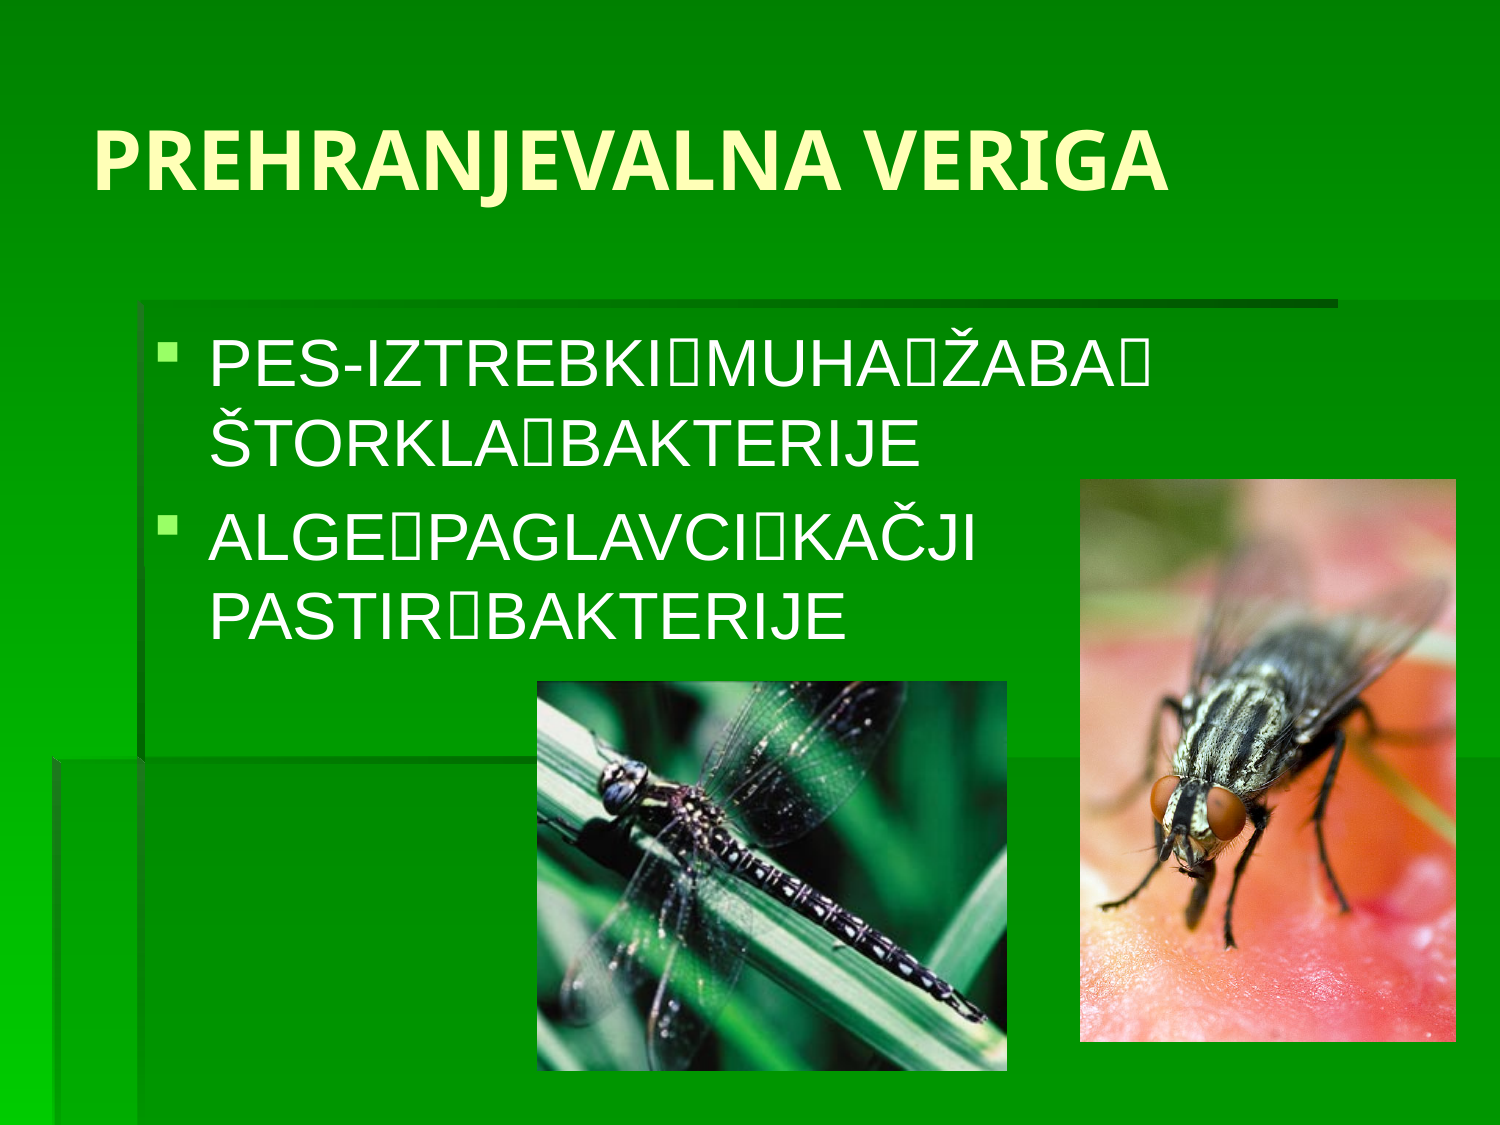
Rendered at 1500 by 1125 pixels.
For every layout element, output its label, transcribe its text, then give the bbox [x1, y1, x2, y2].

title PREHRANJEVALNA VERIGA [75, 40, 1451, 275]
picture [1080, 479, 1456, 1042]
picture [537, 681, 1007, 1071]
list PES-IZTREBKIMUHAŽABA ŠTORKLABAKTERIJE ALGEPAGLAVCIKAČJI PASTIRBAKTERIJE [137, 312, 1451, 1000]
